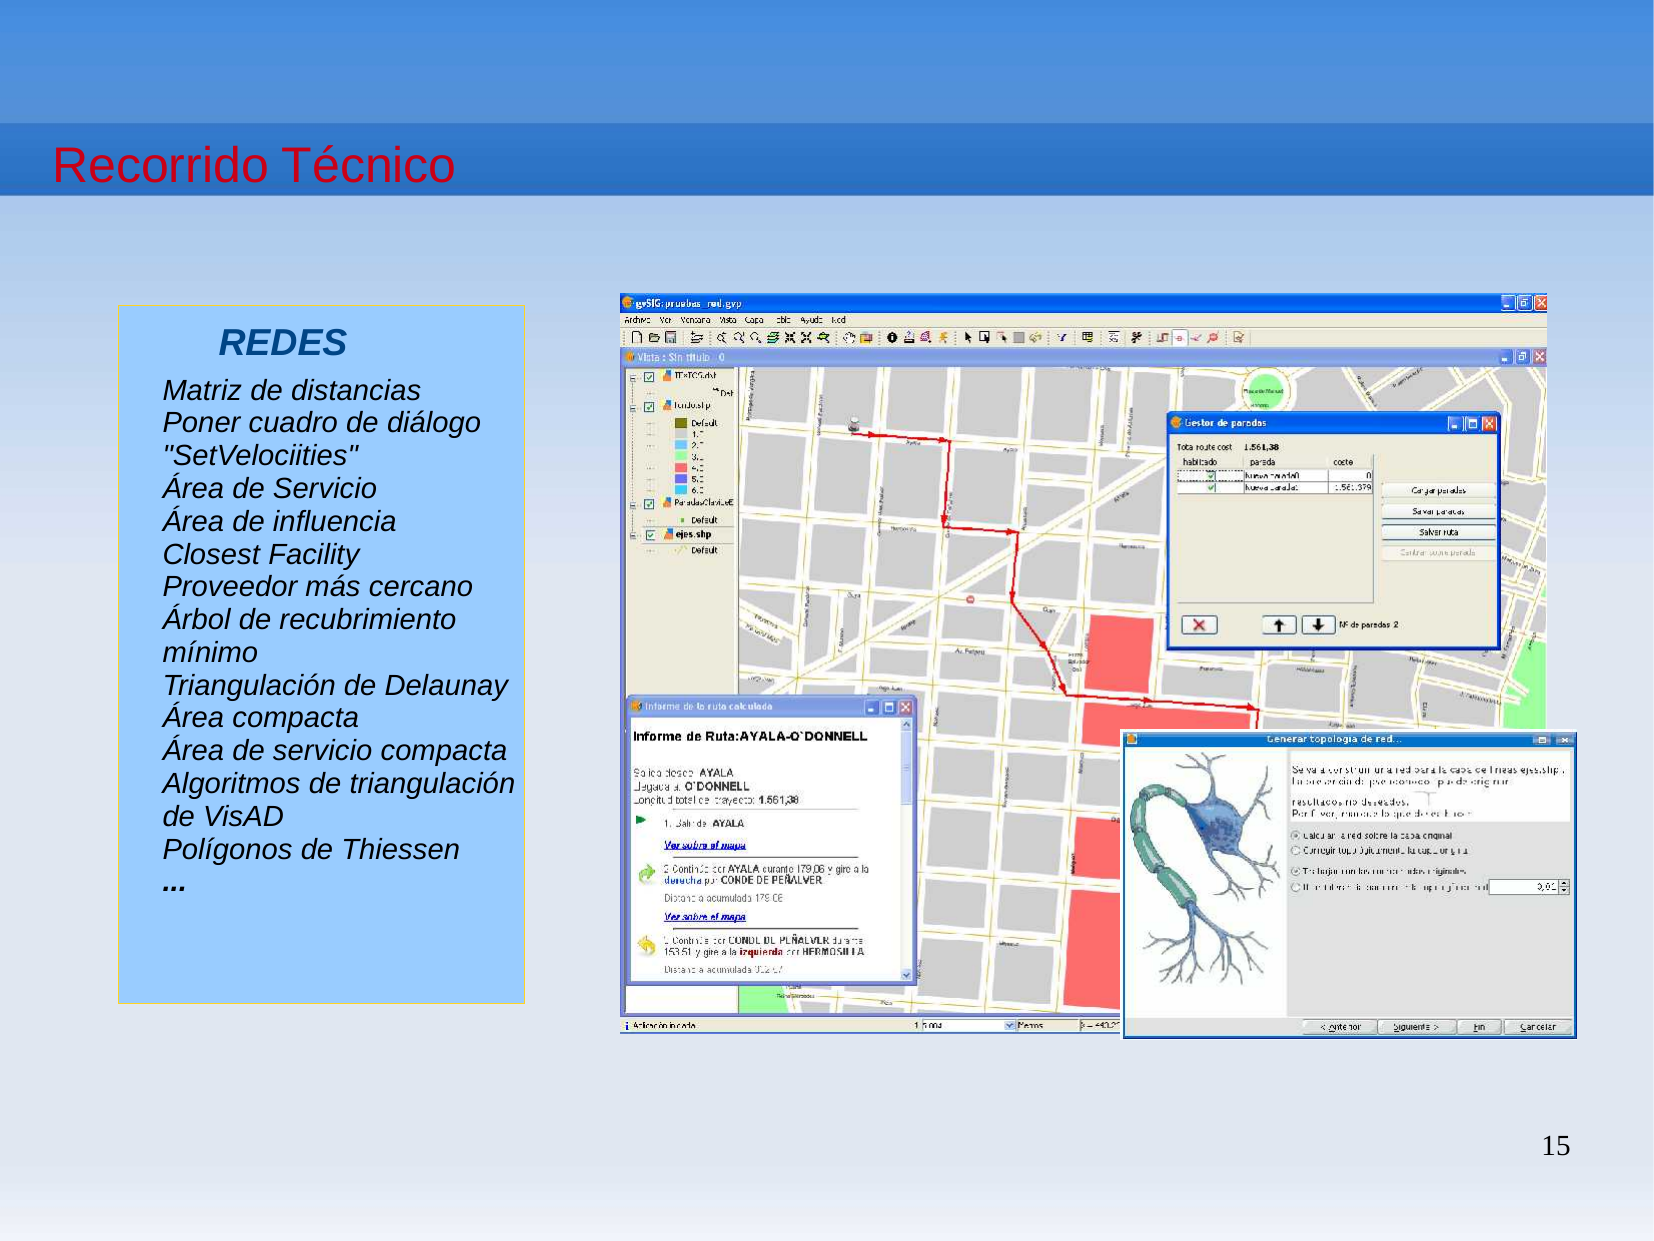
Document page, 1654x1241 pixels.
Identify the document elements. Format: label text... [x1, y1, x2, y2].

text_box [118, 305, 525, 1004]
text_box Recorrido Técnico [37, 129, 473, 207]
text_box Matriz de distancias Poner cuadro de diálogo "SetVelociities" Área de Servicio Área de influencia Closest Facility Proveedor más cercano Árbol de recubrimiento mínimo Triangulación de Delaunay Área compacta Área de servicio compacta Algoritmos de triangulación de VisAD Polígonos de Thiessen ... [147, 366, 562, 978]
picture [0, 0, 1654, 1241]
text_box REDES [203, 314, 620, 378]
